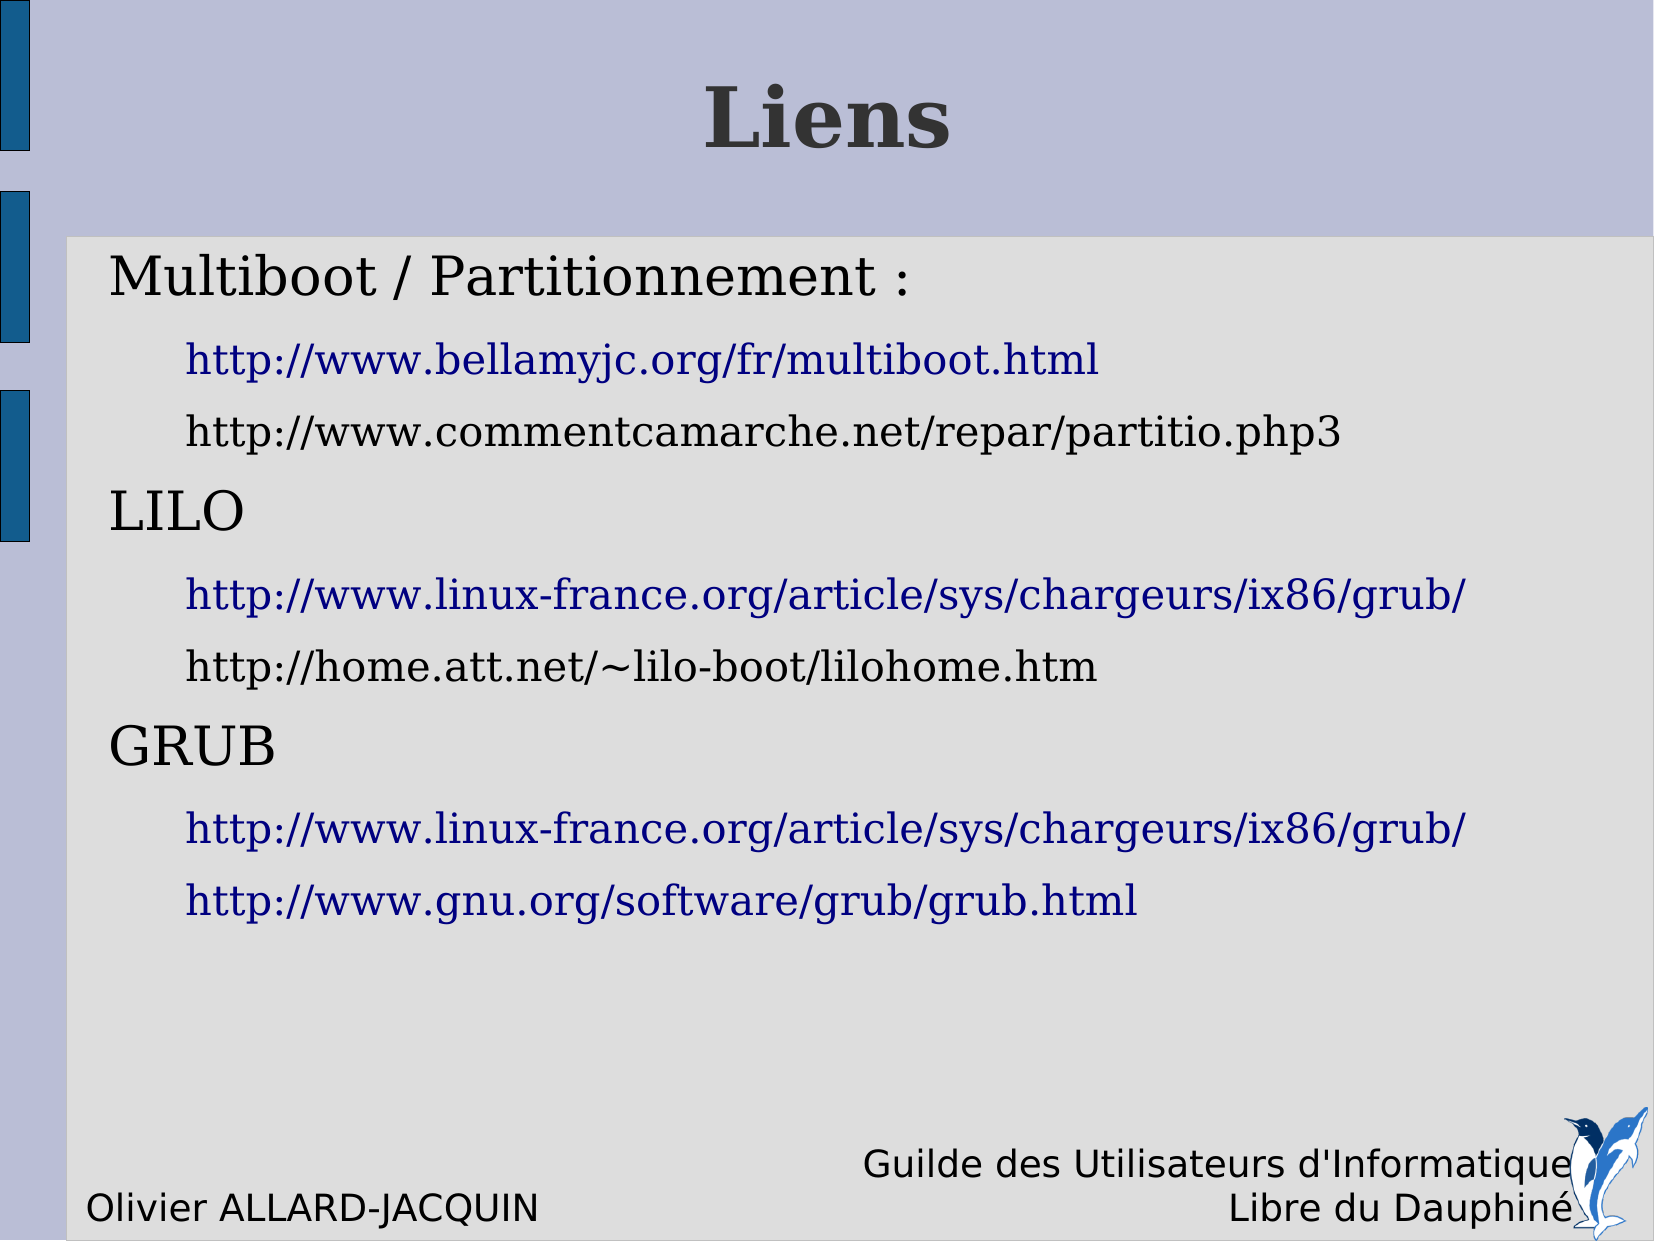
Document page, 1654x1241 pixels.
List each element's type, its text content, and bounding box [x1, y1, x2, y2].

picture [1564, 1132, 1648, 1241]
title Liens [121, 14, 1534, 222]
list Multiboot / Partitionnement : http://www.bellamyjc.org/fr/multiboot.html http://www.commentcamarche.net/repar/partitio.php3 LILO http://www.linux-france.org/article/sys/chargeurs/ix86/grub/ http://home.att.net/~lilo-boot/lilohome.htm GRUB http://www.linux-france.org/article/sys/chargeurs/ix86/grub/ http://www.gnu.org/software/grub/grub.html [90, 245, 1654, 1132]
